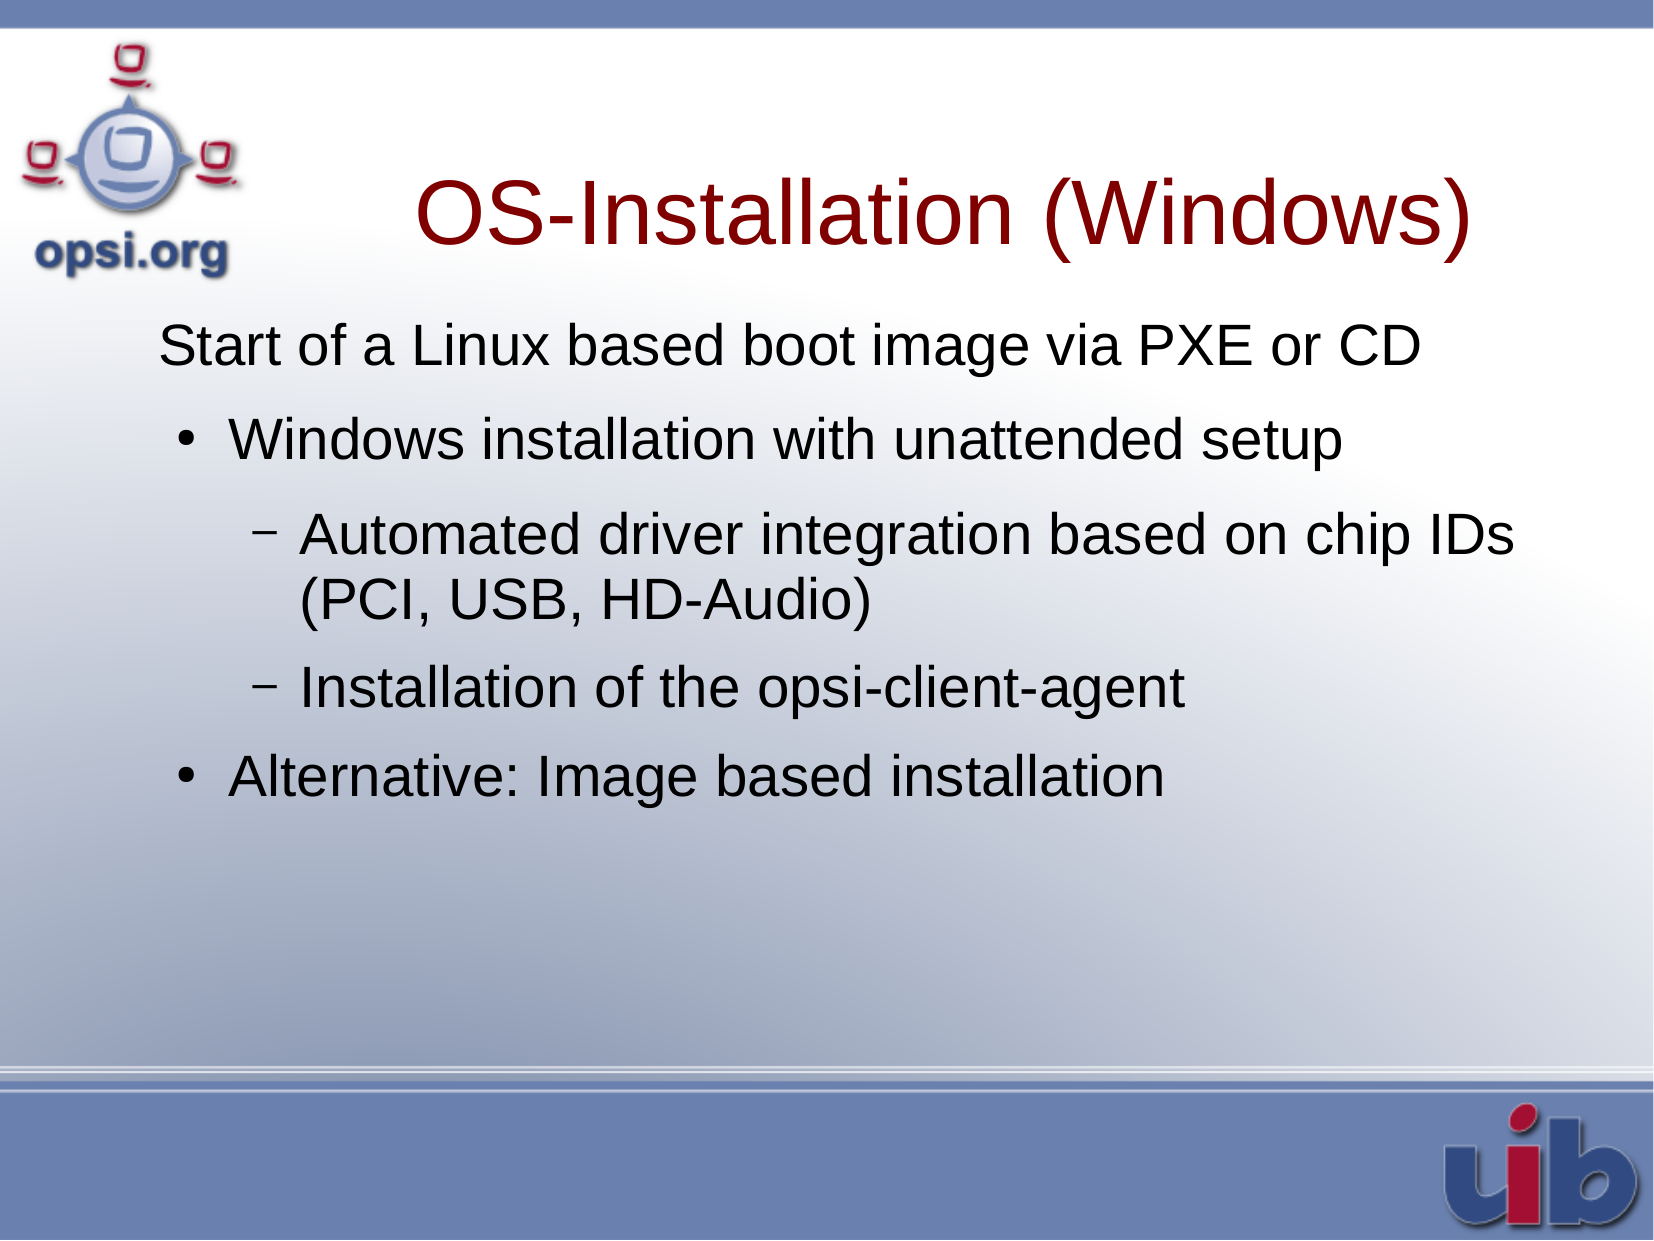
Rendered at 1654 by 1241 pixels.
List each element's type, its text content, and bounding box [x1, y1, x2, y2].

list Start of a Linux based boot image via PXE or CD Windows installation with unattended setup Automated driver integration based on chip IDs (PCI, USB, HD-Audio) Installation of the opsi-client-agent Alternative: Image based installation [158, 312, 1641, 1027]
title OS-Installation (Windows) [236, 147, 1654, 278]
picture [0, 0, 1654, 1241]
